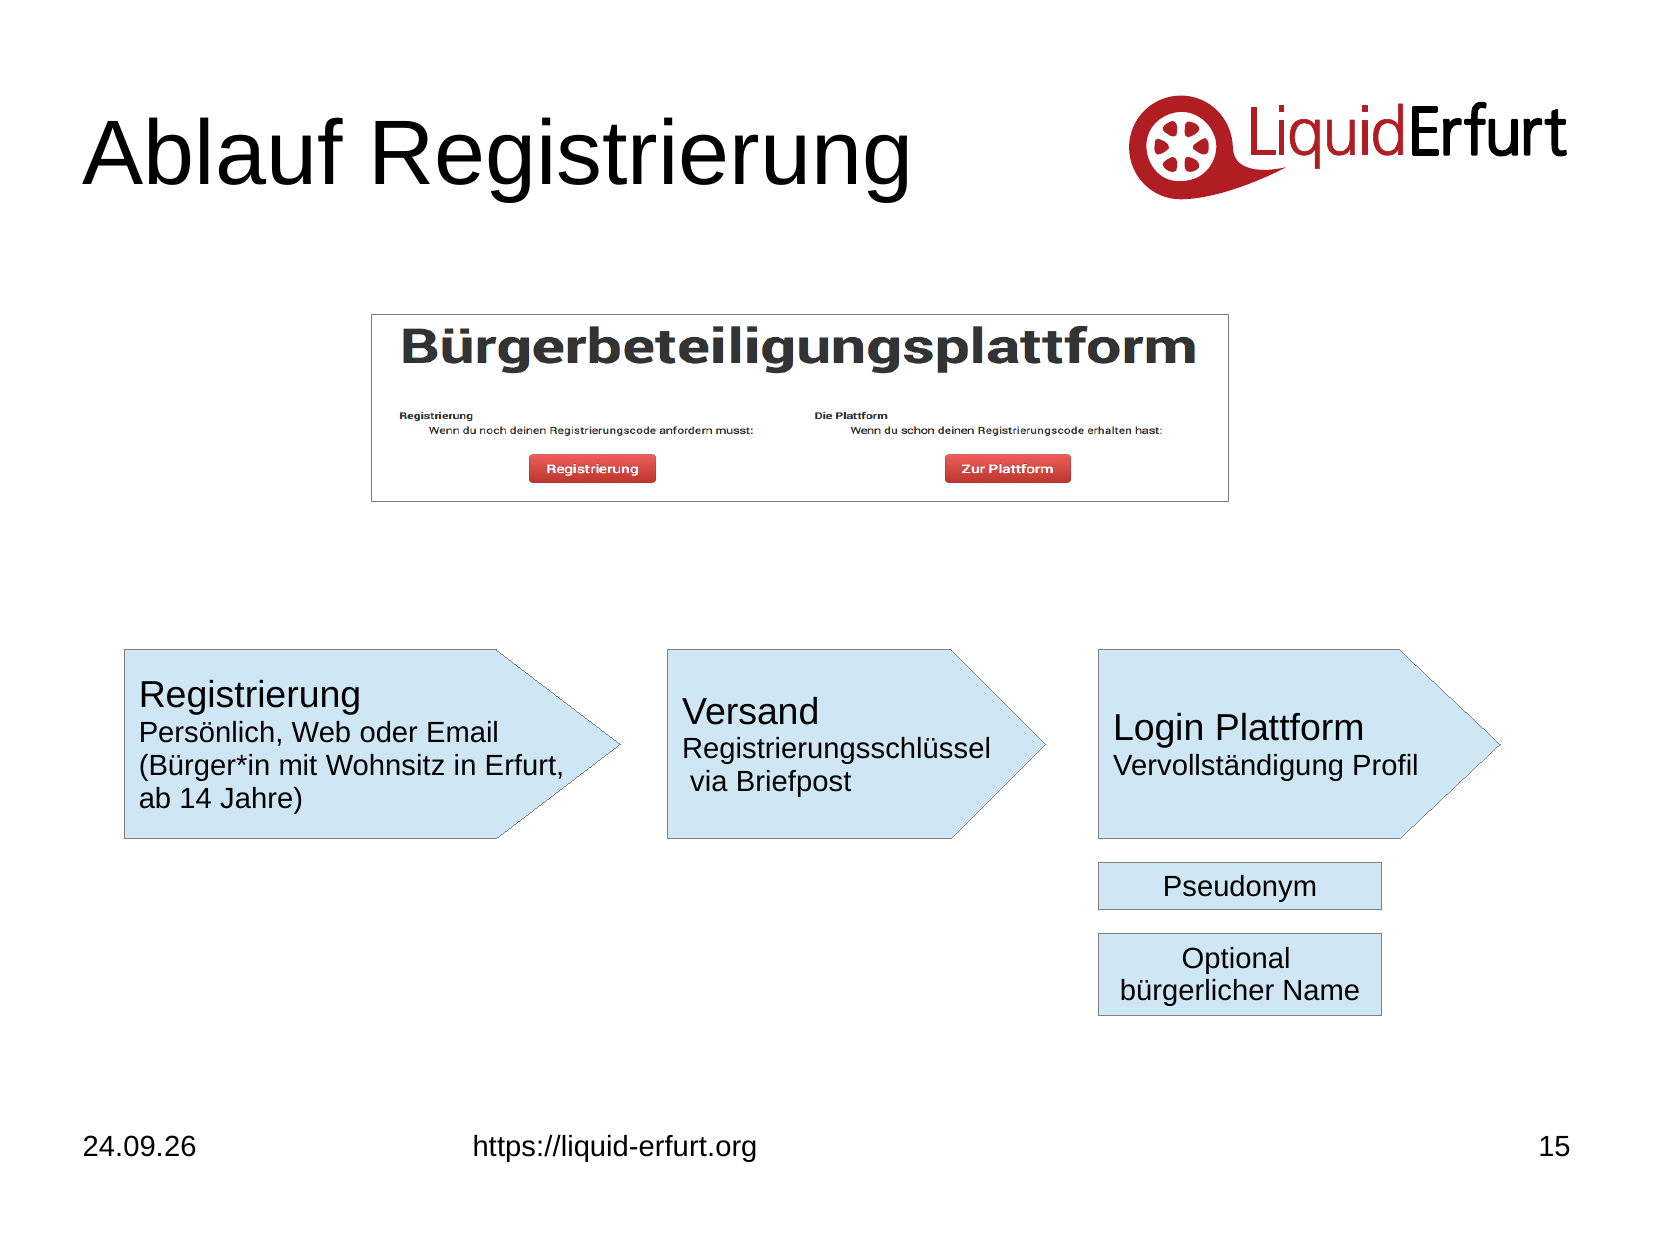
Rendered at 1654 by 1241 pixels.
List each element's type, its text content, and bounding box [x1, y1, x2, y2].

text_box Login Plattform Vervollständigung Profil [1098, 649, 1501, 839]
title Ablauf Registrierung [82, 49, 1571, 257]
text_box Pseudonym [1098, 862, 1382, 910]
text_box Optional bürgerlicher Name [1098, 933, 1382, 1016]
picture [371, 313, 1229, 502]
text_box Registrierung Persönlich, Web oder Email (Bürger*in mit Wohnsitz in Erfurt, ab 14 Jahre) [124, 649, 621, 839]
text_box Versand Registrierungsschlüssel via Briefpost [667, 649, 1046, 839]
